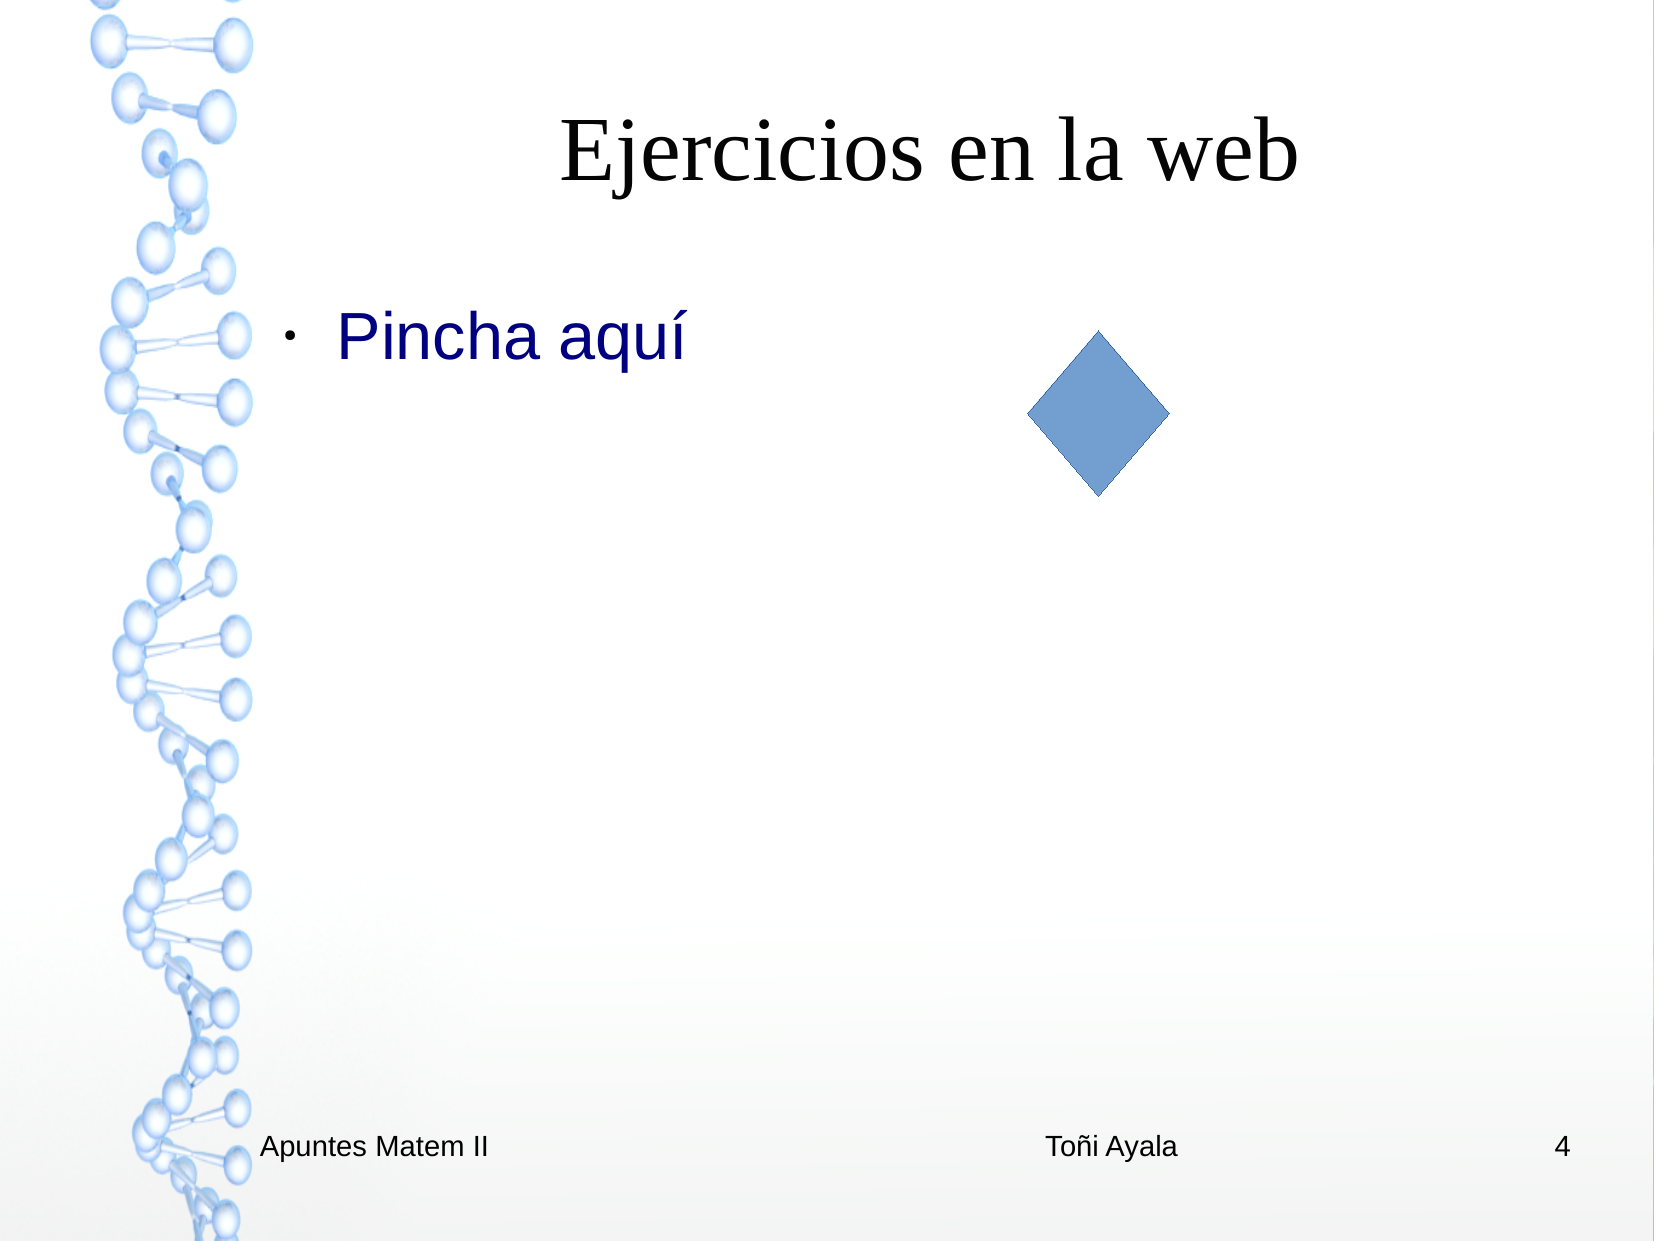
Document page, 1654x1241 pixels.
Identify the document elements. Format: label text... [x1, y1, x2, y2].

picture [0, 0, 1654, 1241]
title Ejercicios en la web [265, 47, 1595, 252]
text_box [1027, 330, 1170, 497]
list Pincha aquí [265, 299, 915, 1019]
